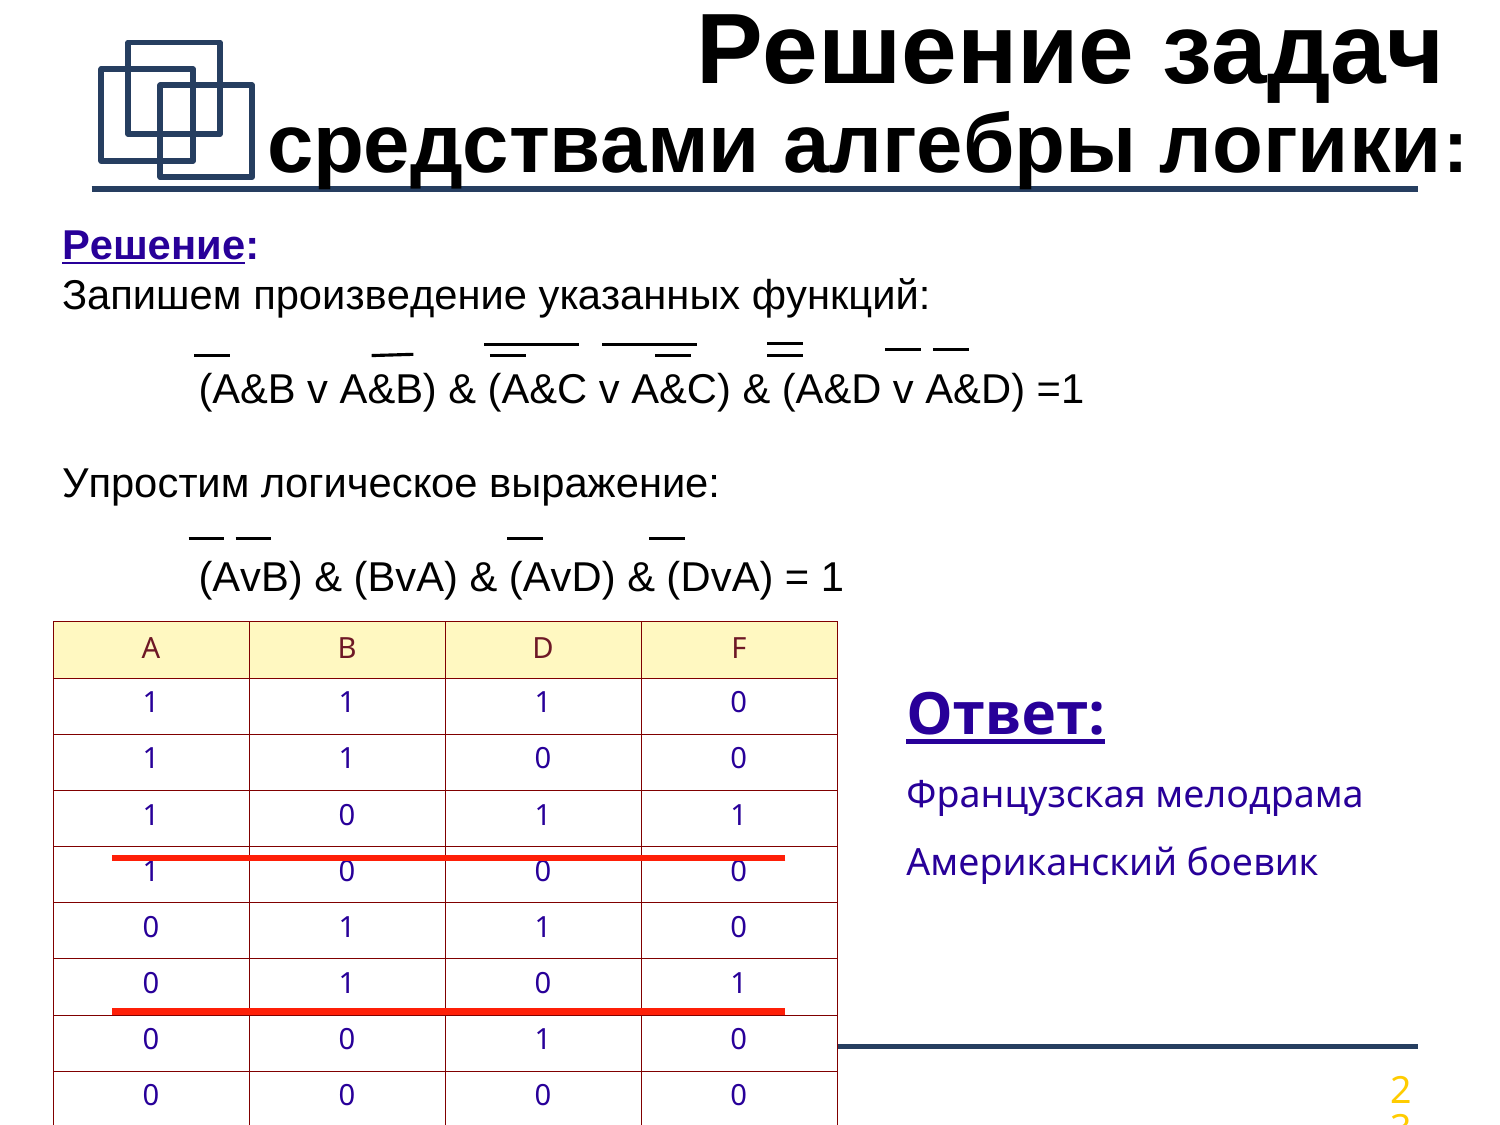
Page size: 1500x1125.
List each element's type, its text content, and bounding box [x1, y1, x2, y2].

table_cell 1 [250, 679, 445, 734]
table_cell 0 [250, 861, 445, 902]
table_cell 1 [250, 735, 445, 790]
table_cell 1 [54, 847, 249, 902]
table_cell 1 [54, 679, 249, 734]
table_header F [642, 622, 837, 678]
table_cell 0 [538, 862, 547, 879]
table_cell 1 [446, 903, 641, 958]
table_cell 0 [54, 959, 249, 1015]
table_cell 0 [54, 1016, 249, 1071]
table_cell 0 [446, 1072, 641, 1125]
table_header D [446, 622, 641, 678]
table_cell 1 [642, 791, 837, 846]
table_cell 0 [250, 1016, 445, 1071]
table_header A [54, 622, 249, 678]
table_cell 1 [54, 735, 249, 790]
table_cell 0 [250, 847, 445, 855]
list Решение: Запишем произведение указанных функций: (А&B v A&B) & (A&C v A&C) & (A&D v A&D) =1 Упростим логическое выражение: (AvB) & (BvA) & (AvD) & (DvA) = 1 Составим таблицу истинности: [47, 219, 1465, 669]
text_box Решение задач средствами алгебры логики: [77, 0, 1483, 196]
table_cell 0 [642, 679, 837, 734]
table_cell 0 [642, 847, 837, 902]
table_cell 0 [446, 861, 641, 902]
table_cell 0 [54, 903, 249, 958]
table_cell 0 [734, 862, 743, 879]
text_box Ответ: Французская мелодрама Американский боевик [891, 668, 1471, 891]
table_cell 0 [642, 1072, 837, 1125]
table_cell 1 [446, 679, 641, 734]
table_cell 1 [250, 959, 445, 1008]
table_cell 0 [642, 1016, 837, 1071]
table_cell 0 [642, 735, 837, 790]
table_cell 1 [446, 791, 641, 846]
table_cell 0 [342, 862, 351, 879]
table_cell 0 [250, 1072, 445, 1125]
table_cell 1 [250, 903, 445, 958]
table_cell 0 [446, 959, 641, 1008]
table_cell 0 [446, 847, 641, 855]
table_cell 1 [446, 1016, 641, 1071]
table_header B [250, 622, 445, 678]
table_cell 1 [642, 959, 837, 1015]
table_cell 0 [250, 791, 445, 846]
table_cell 0 [54, 1072, 249, 1125]
table_cell 0 [642, 903, 837, 958]
table_cell 0 [446, 735, 641, 790]
table_cell 1 [54, 791, 249, 846]
